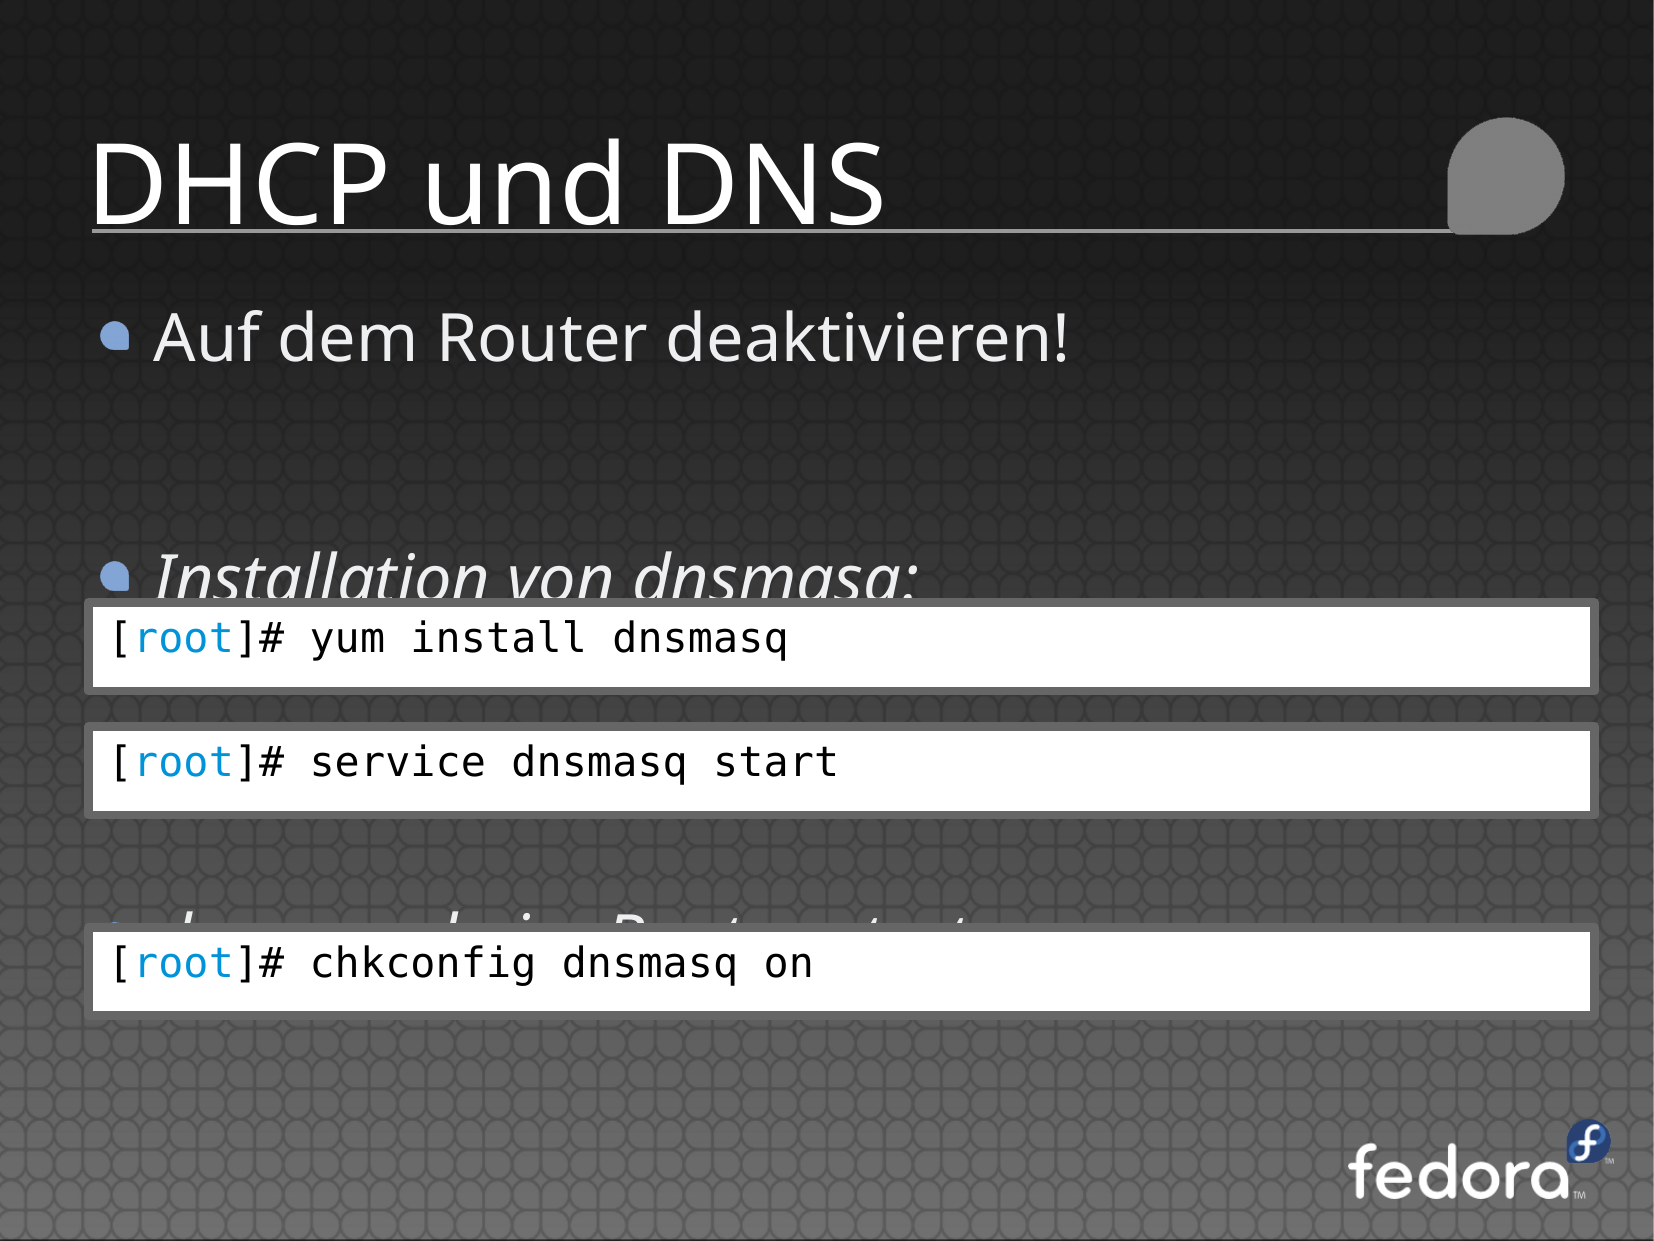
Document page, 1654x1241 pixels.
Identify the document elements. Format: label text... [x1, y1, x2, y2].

text_box [root]# service dnsmasq start [88, 726, 1595, 815]
text_box [root]# yum install dnsmasq [88, 602, 1595, 691]
list Auf dem Router deaktivieren! Installation von dnsmasq: dnsmasq beim Booten starten: [82, 290, 1571, 1109]
picture [0, 0, 1654, 1241]
title DHCP und DNS [86, 112, 1576, 249]
text_box [root]# chkconfig dnsmasq on [88, 927, 1595, 1016]
